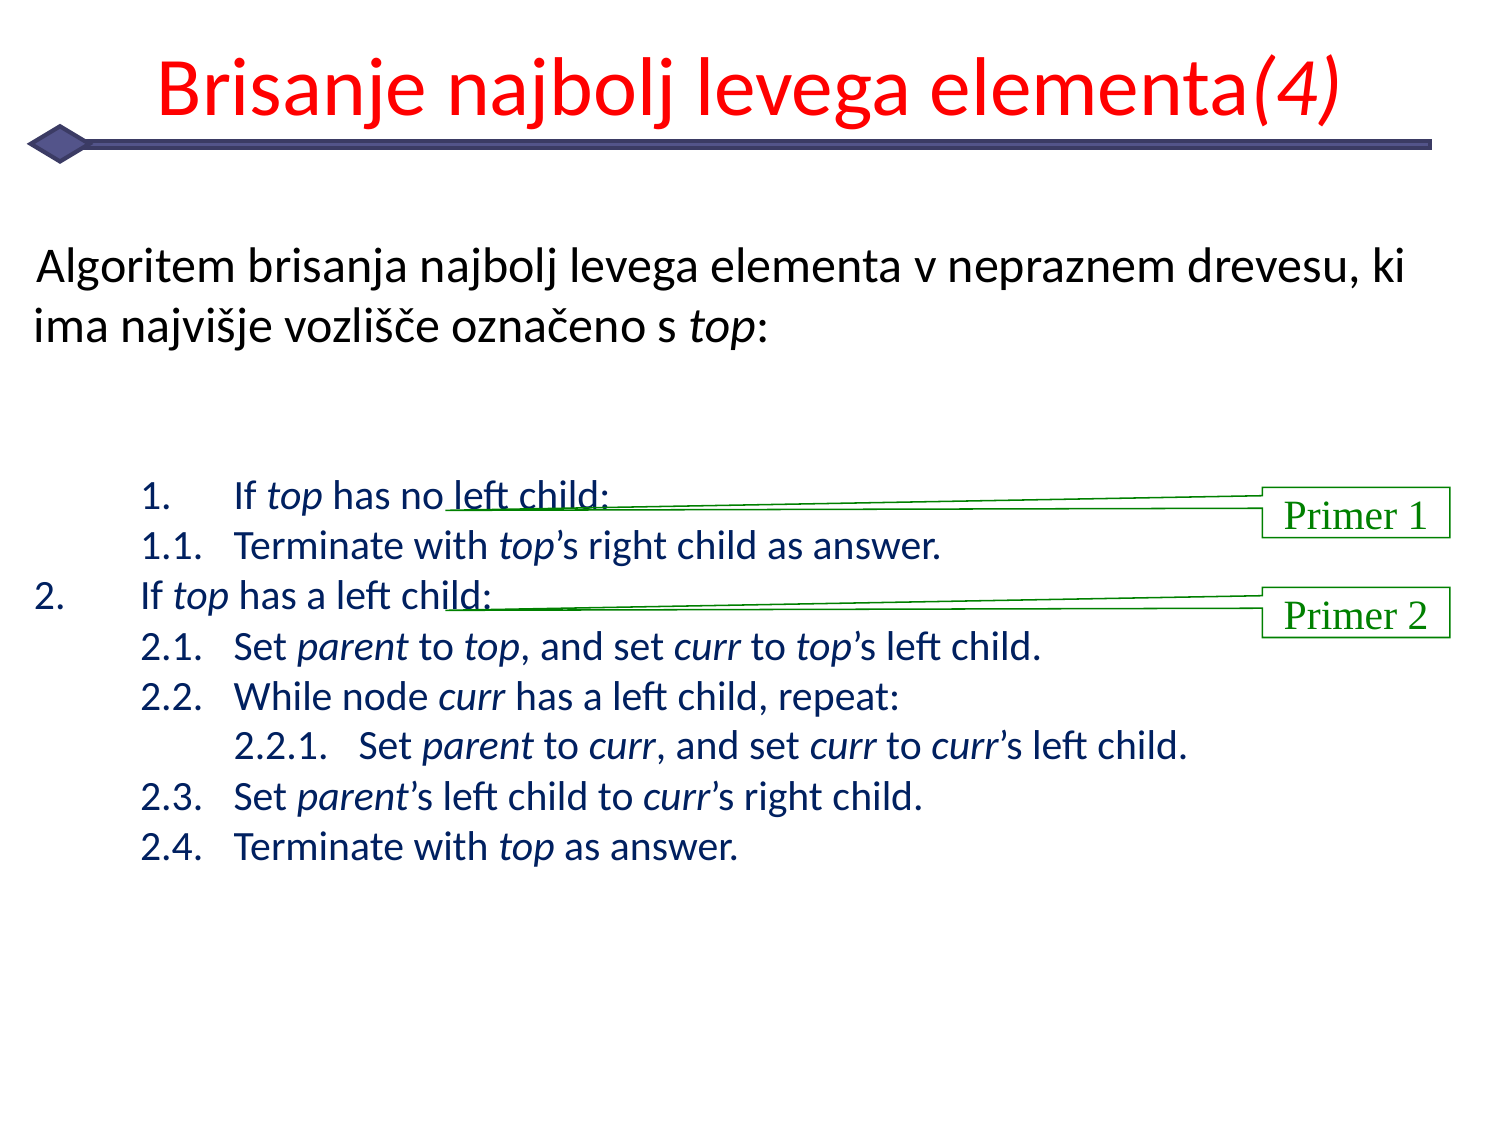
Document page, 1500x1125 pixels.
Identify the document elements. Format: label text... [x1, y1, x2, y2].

list Algoritem brisanja najbolj levega elementa v nepraznem drevesu, ki ima najvišje vozlišče označeno s top: 1. If top has no left child: 1.1. Terminate with top’s right child as answer. 2. If top has a left child: 2.1. Set parent to top, and set curr to top’s left child. 2.2. While node curr has a left child, repeat: 2.2.1. Set parent to curr, and set curr to curr’s left child. 2.3. Set parent’s left child to curr’s right child. 2.4. Terminate with top as answer. [0, 224, 1450, 976]
text_box Primer 2 [445, 587, 1450, 638]
text_box Primer 1 [445, 487, 1450, 538]
title Brisanje najbolj levega elementa(4) [75, 23, 1426, 141]
